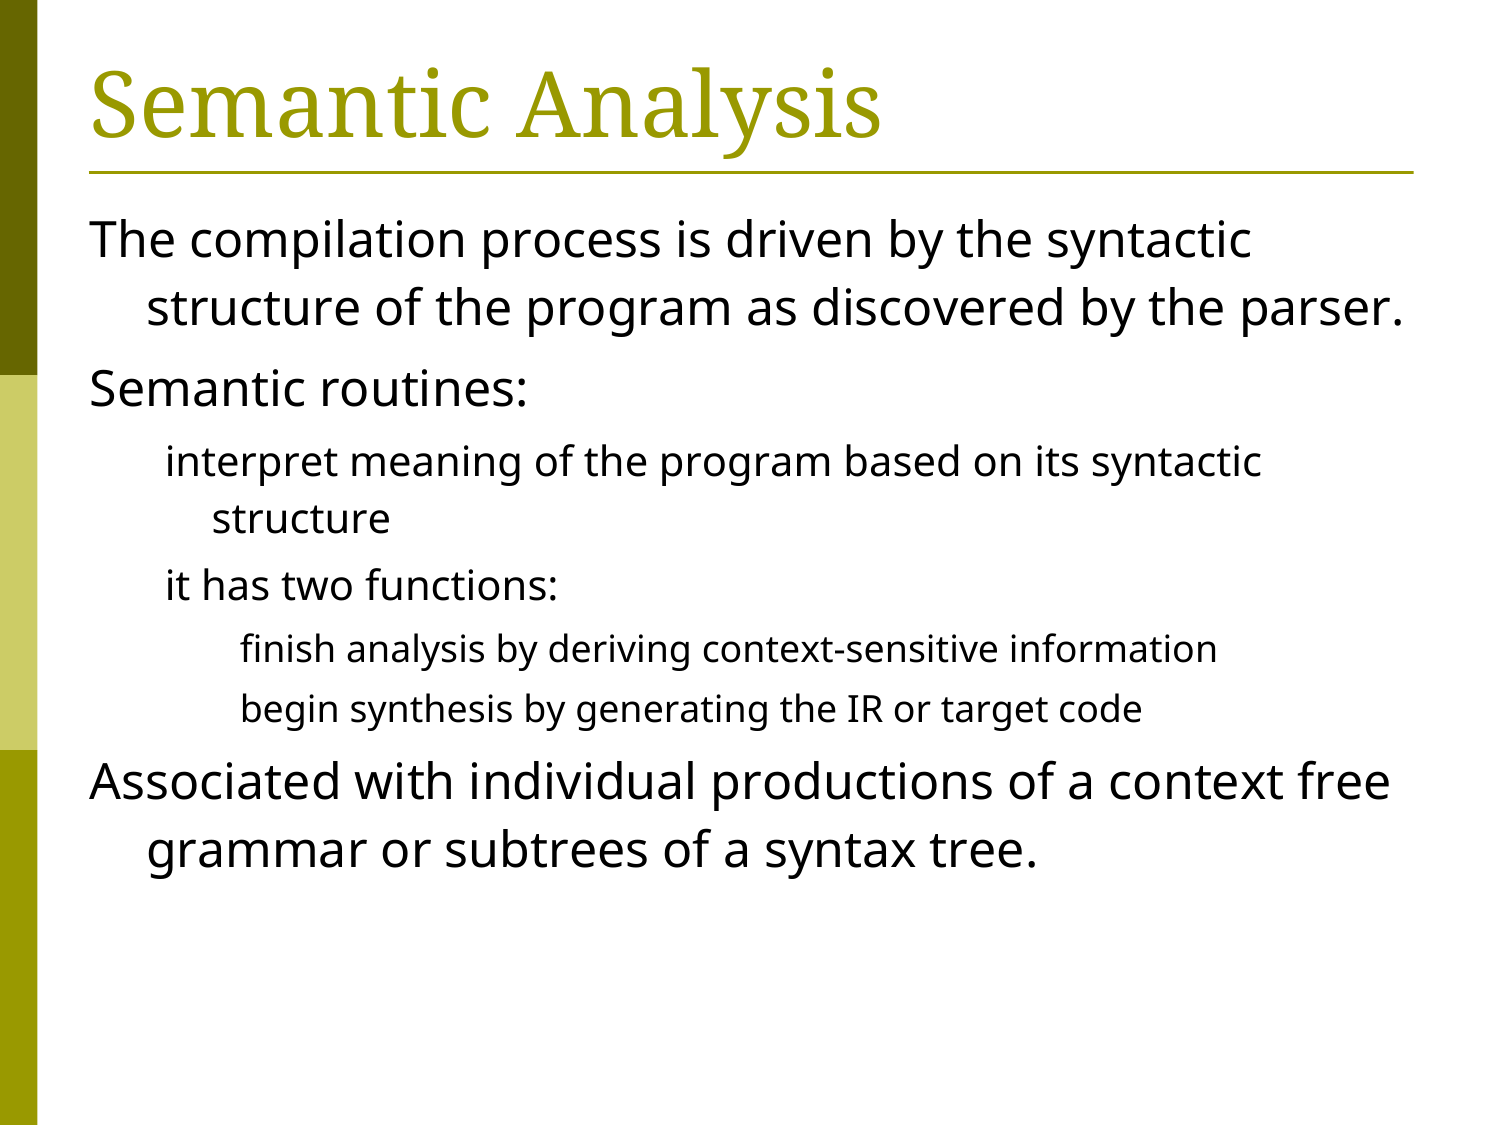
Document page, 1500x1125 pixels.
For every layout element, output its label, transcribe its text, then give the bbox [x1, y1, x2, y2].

title Semantic Analysis [75, 45, 1426, 173]
list The compilation process is driven by the syntactic structure of the program as discovered by the parser. Semantic routines: interpret meaning of the program based on its syntactic structure it has two functions: finish analysis by deriving context-sensitive information begin synthesis by generating the IR or target code Associated with individual productions of a context free grammar or subtrees of a syntax tree. [75, 196, 1426, 1006]
